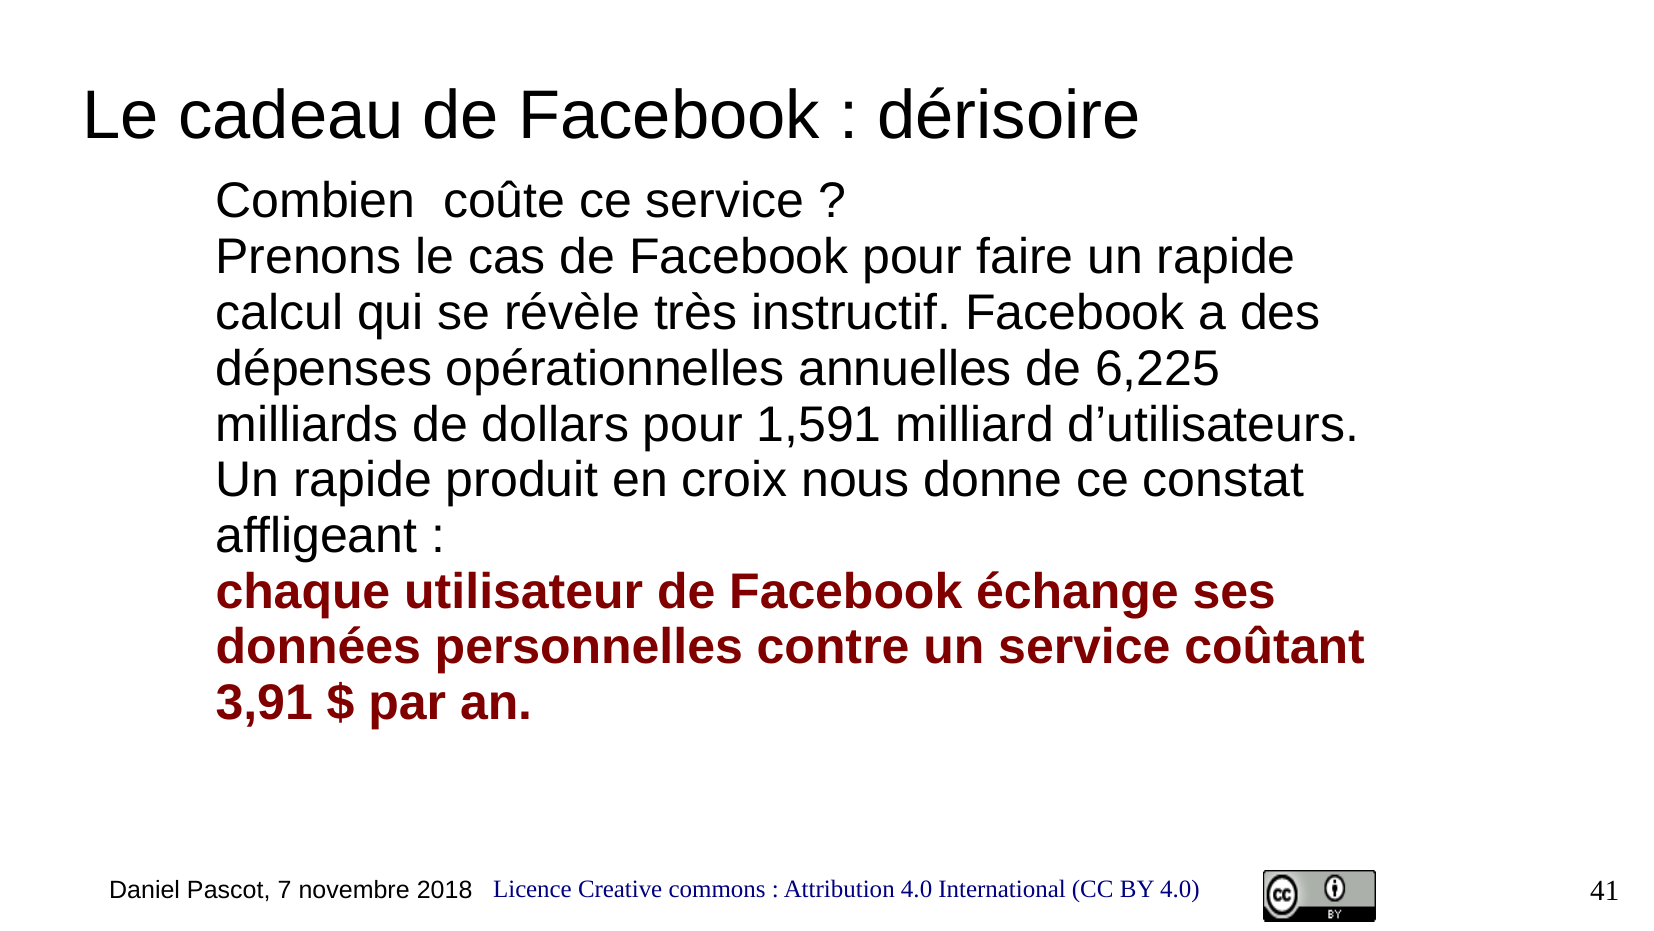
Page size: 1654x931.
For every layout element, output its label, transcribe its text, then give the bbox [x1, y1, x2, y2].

text_box Combien coûte ce service ? Prenons le cas de Facebook pour faire un rapide calcul qui se révèle très instructif. Facebook a des dépenses opérationnelles annuelles de 6,225 milliards de dollars pour 1,591 milliard d’utilisateurs. Un rapide produit en croix nous donne ce constat affligeant : chaque utilisateur de Facebook échange ses données personnelles contre un service coûtant 3,91 $ par an. [200, 165, 1382, 905]
title Le cadeau de Facebook : dérisoire [82, 37, 1571, 193]
picture [1263, 905, 1376, 922]
